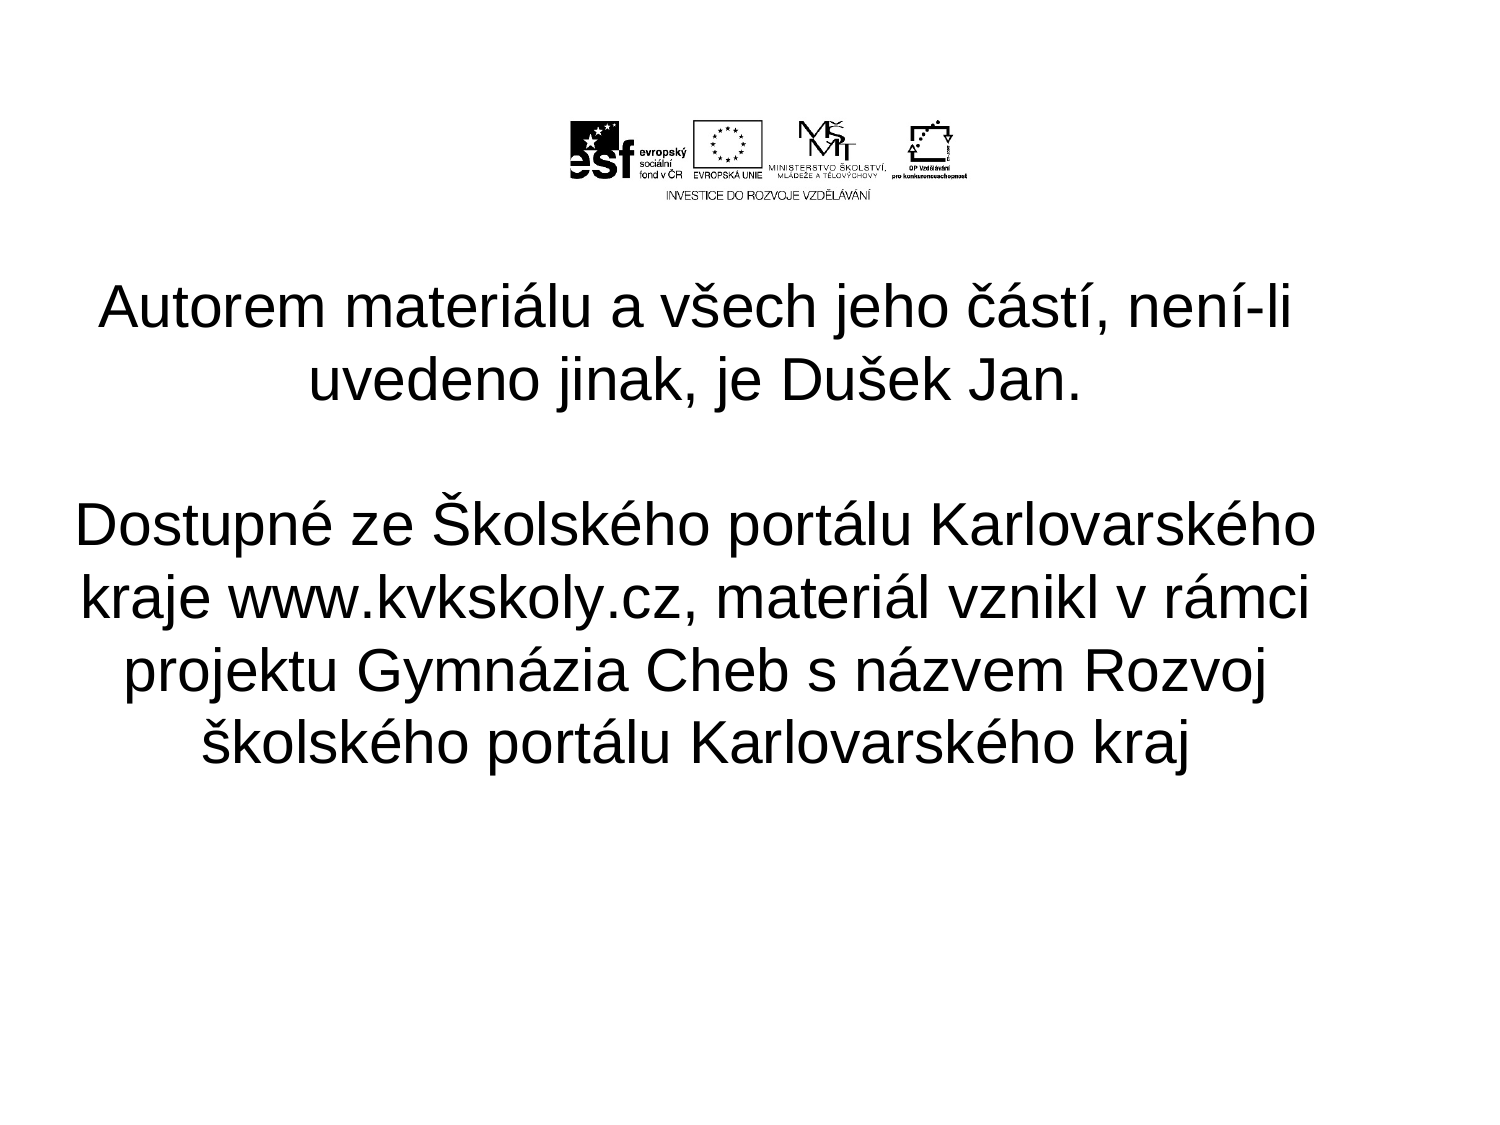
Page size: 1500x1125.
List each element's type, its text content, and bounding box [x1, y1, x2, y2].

text_box Autorem materiálu a všech jeho částí, není-li uvedeno jinak, je Dušek Jan. Dostupné ze Školského portálu Karlovarského kraje www.kvkskoly.cz, materiál vznikl v rámci projektu Gymnázia Cheb s názvem Rozvoj školského portálu Karlovarského kraj [74, 263, 1425, 1006]
picture [549, 102, 994, 214]
